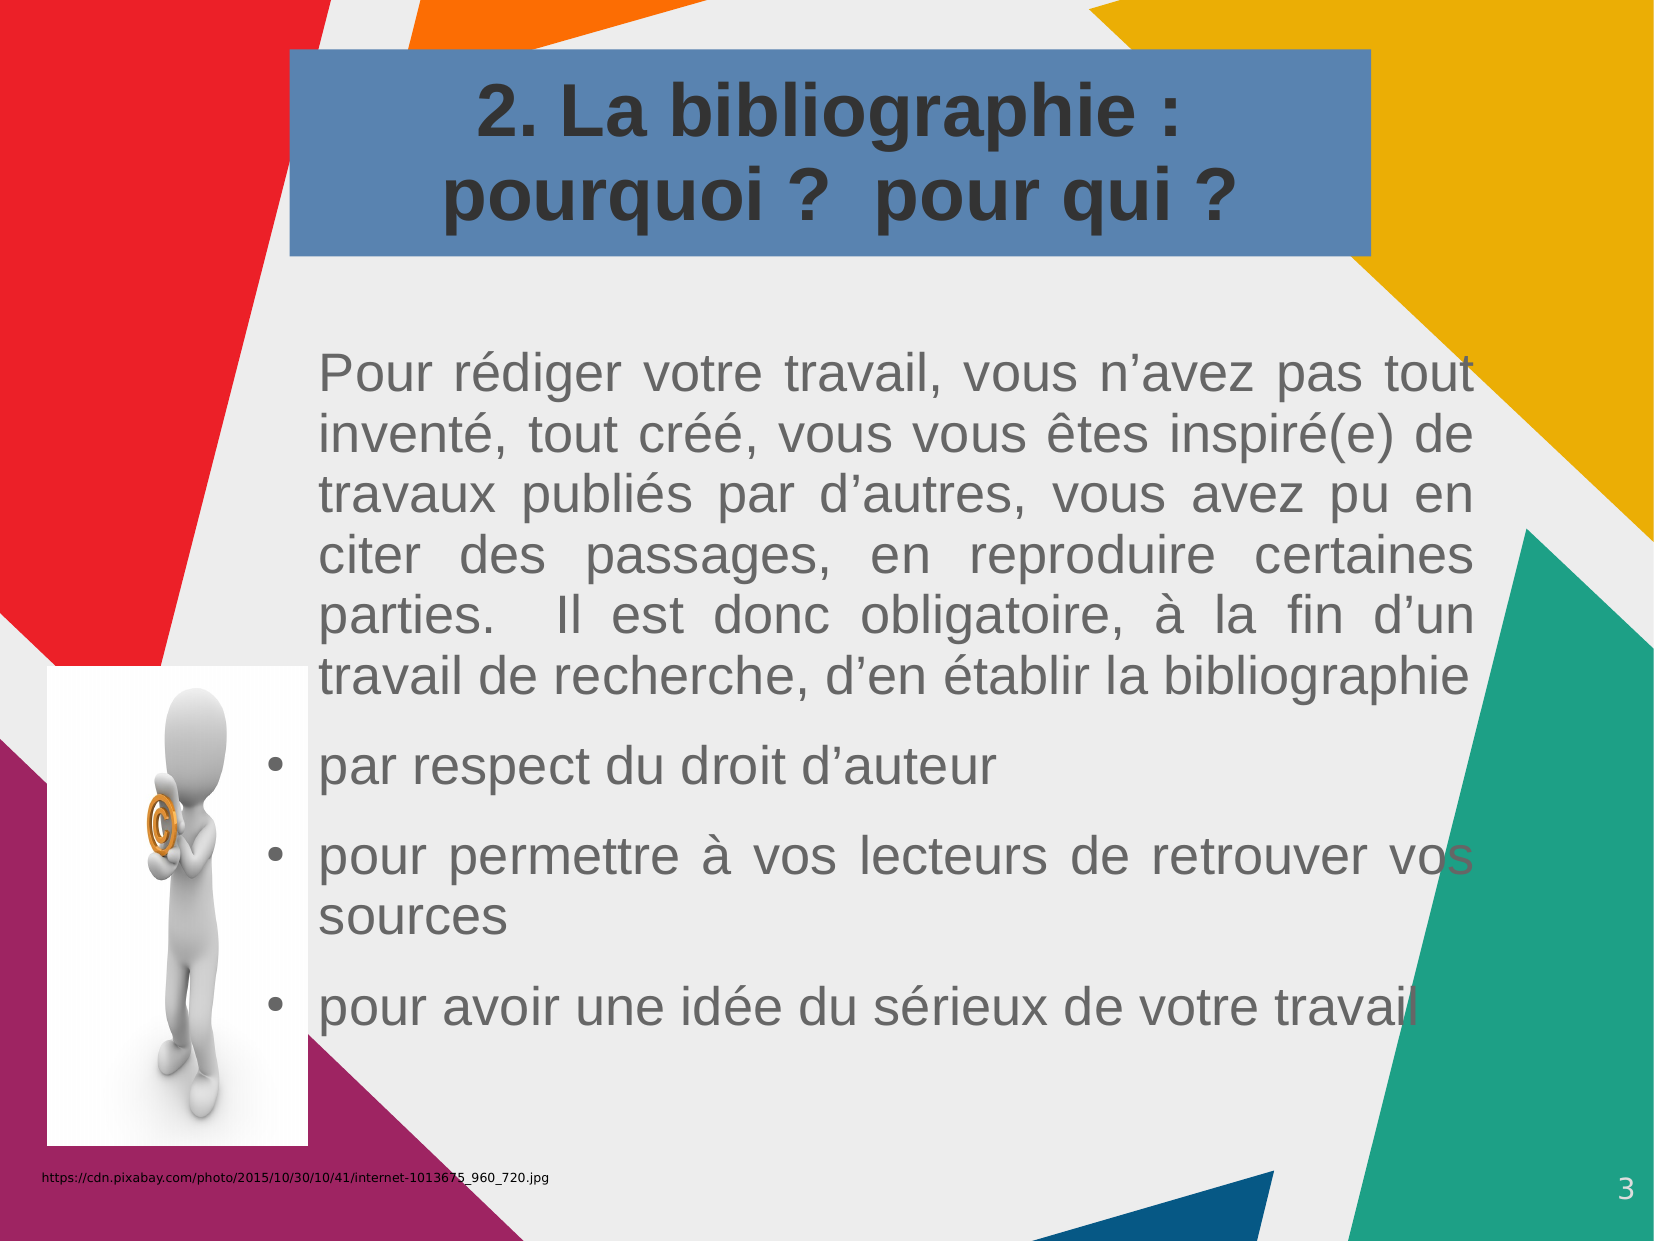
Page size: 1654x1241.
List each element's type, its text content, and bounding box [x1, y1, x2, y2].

list Pour rédiger votre travail, vous n’avez pas tout inventé, tout créé, vous vous êtes inspiré(e) de travaux publiés par d’autres, vous avez pu en citer des passages, en reproduire certaines parties. Il est donc obligatoire, à la fin d’un travail de recherche, d’en établir la bibliographie par respect du droit d’auteur pour permettre à vos lecteurs de retrouver vos sources pour avoir une idée du sérieux de votre travail [248, 342, 1477, 1075]
title 2. La bibliographie : pourquoi ? pour qui ? [289, 49, 1372, 257]
text_box https://cdn.pixabay.com/photo/2015/10/30/10/41/internet-1013675_960_720.jpg [23, 1163, 567, 1193]
picture [47, 666, 308, 1146]
